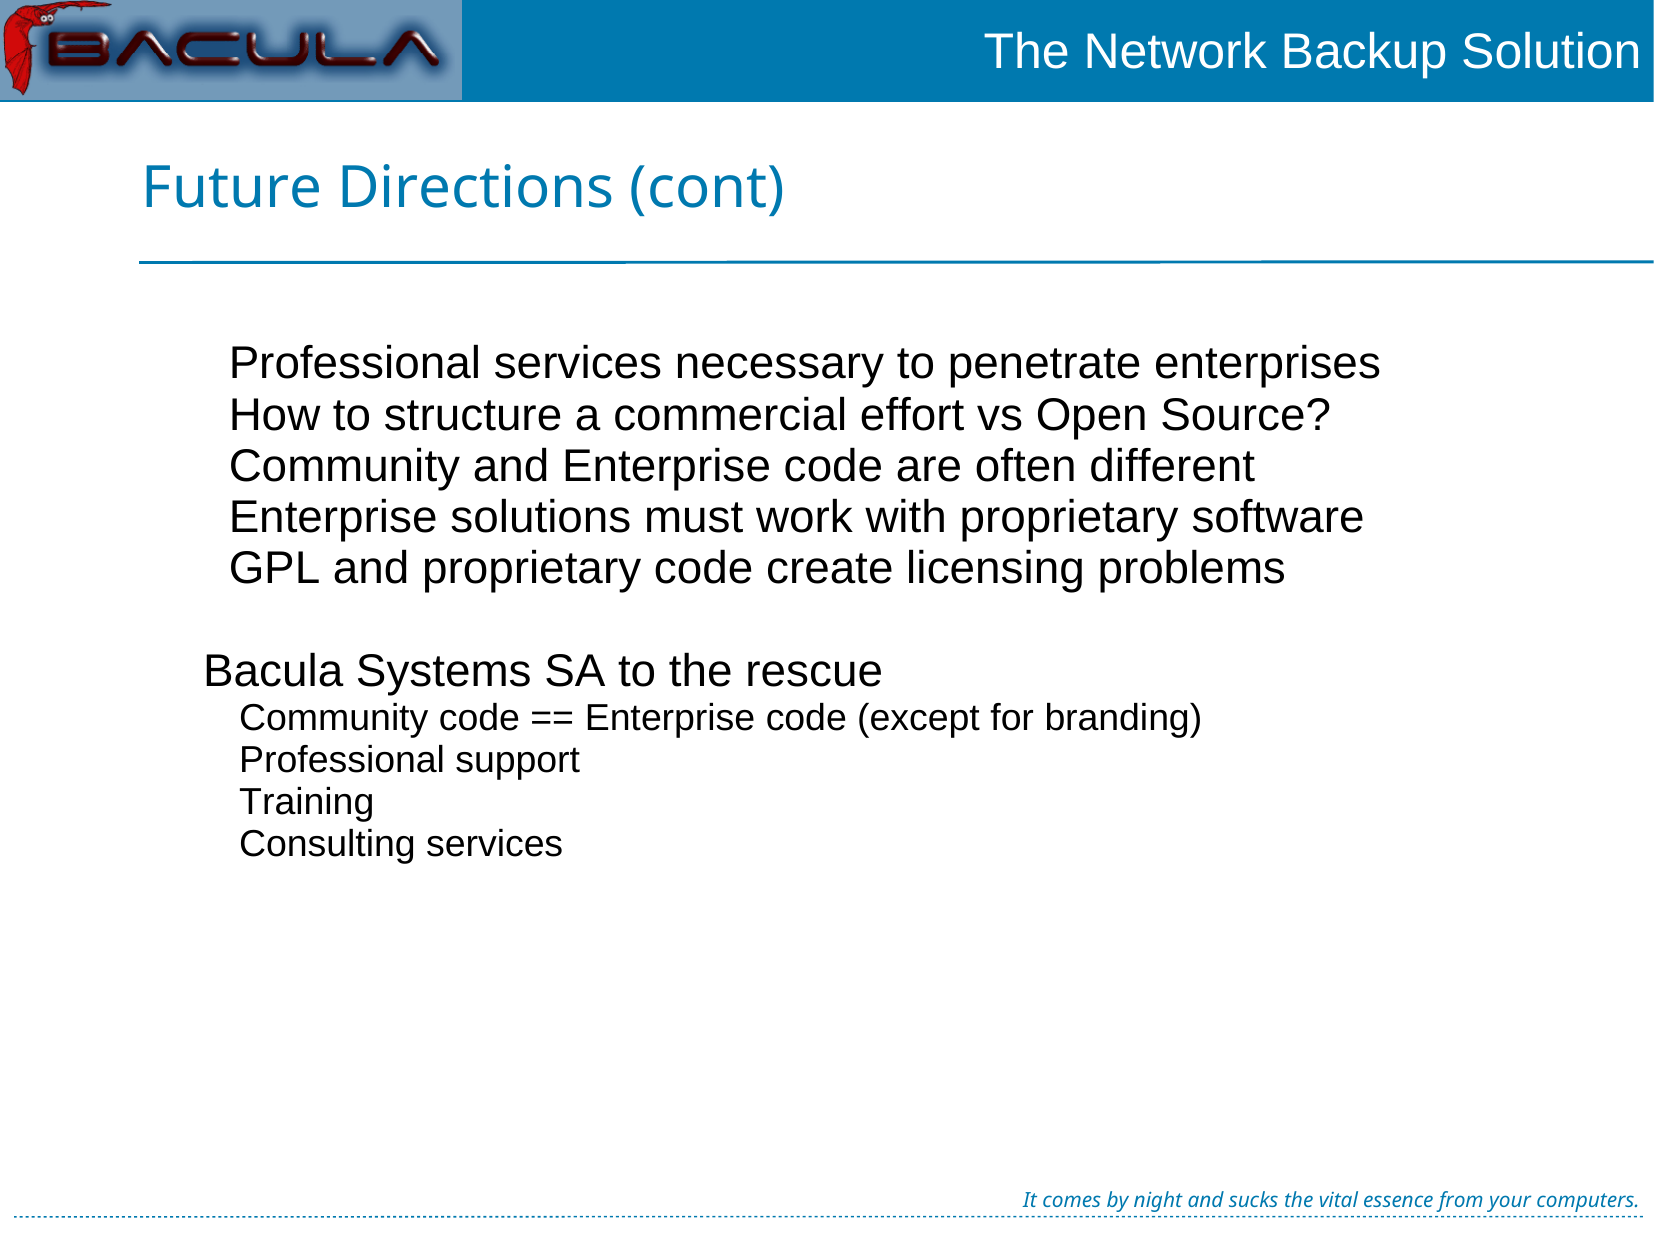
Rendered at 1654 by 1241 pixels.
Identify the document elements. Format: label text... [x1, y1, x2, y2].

list Professional services necessary to penetrate enterprises How to structure a commercial effort vs Open Source? Community and Enterprise code are often different Enterprise solutions must work with proprietary software GPL and proprietary code create licensing problems Bacula Systems SA to the rescue Community code == Enterprise code (except for branding) Professional support Training Consulting services [144, 337, 1538, 1088]
picture [0, 0, 461, 99]
title Future Directions (cont) [141, 112, 1501, 226]
